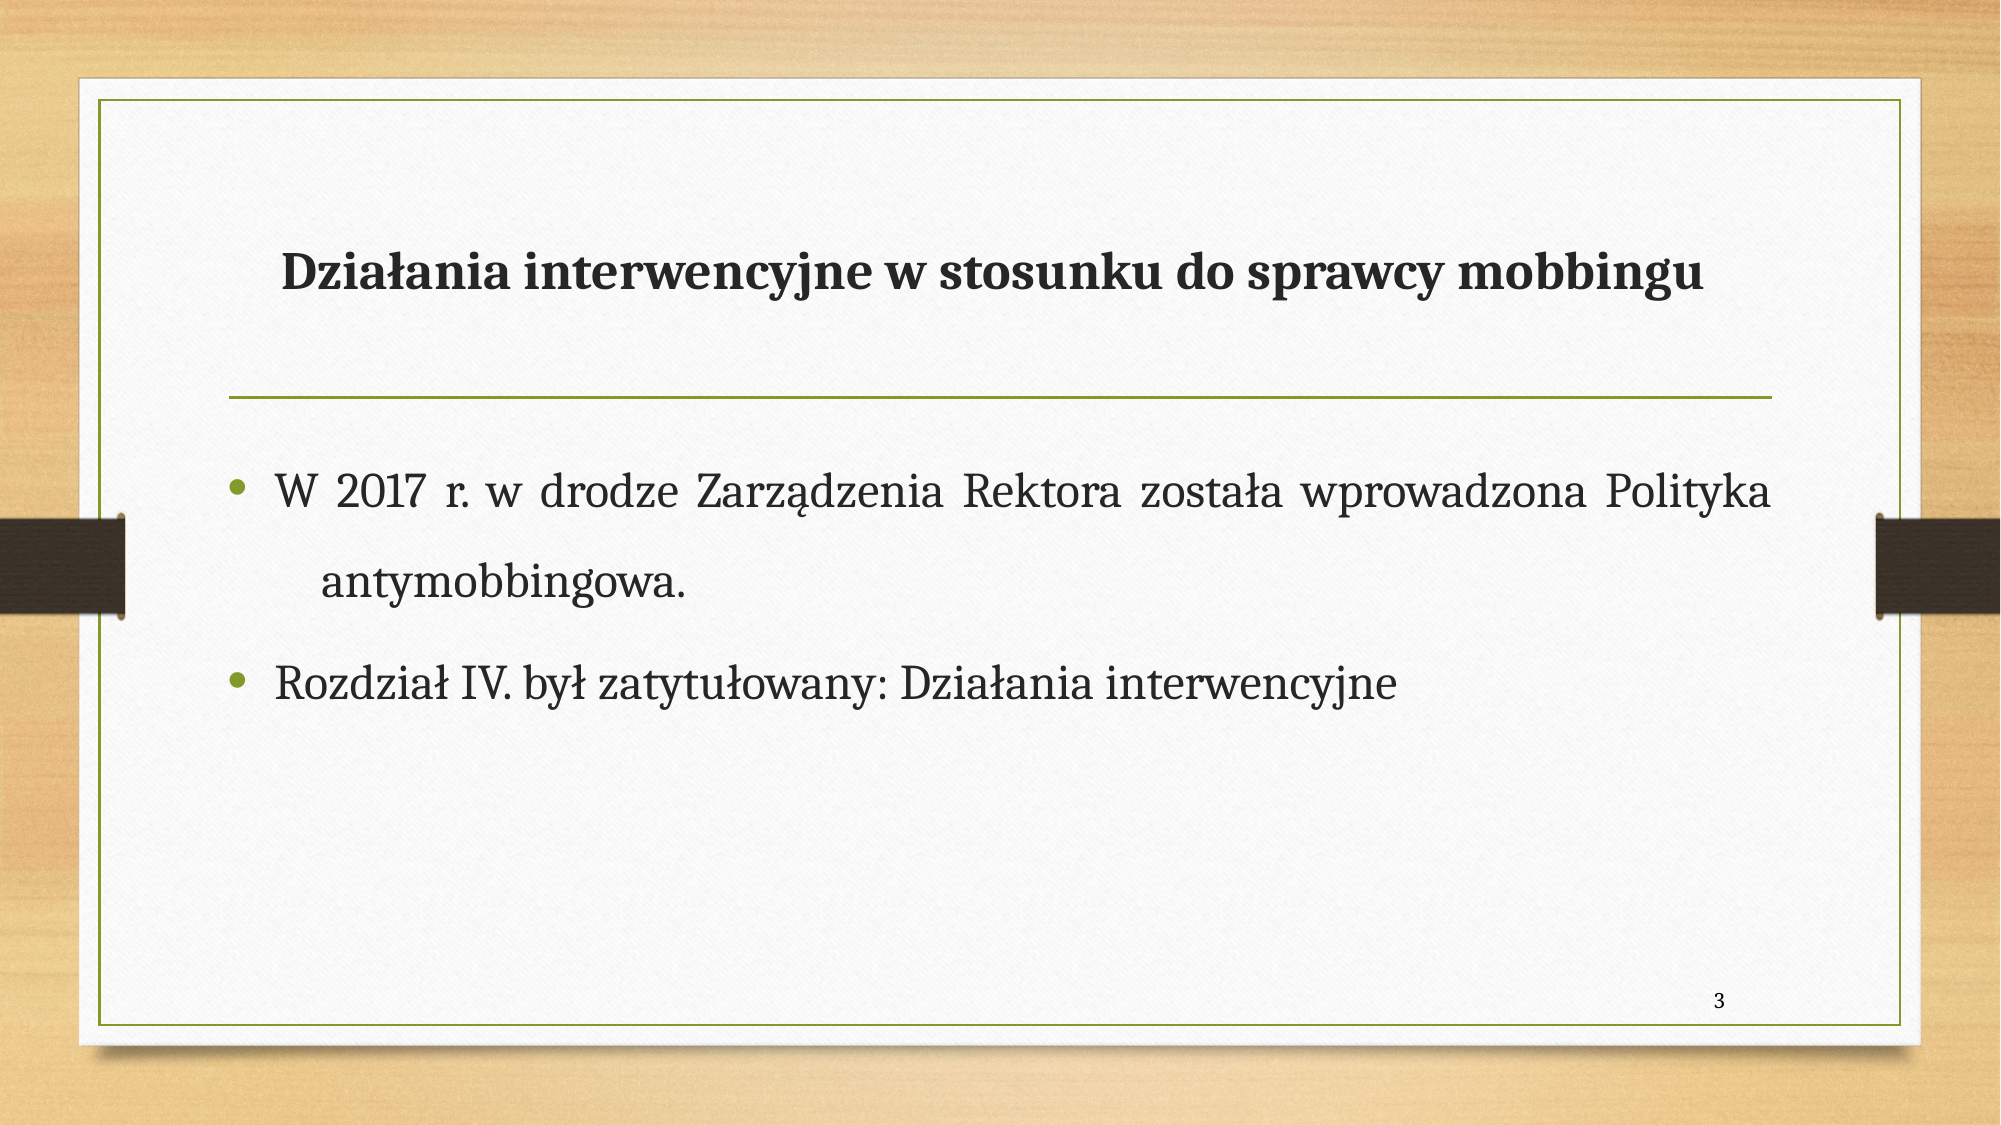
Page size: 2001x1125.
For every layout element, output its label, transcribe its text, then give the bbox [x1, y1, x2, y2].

list W 2017 r. w drodze Zarządzenia Rektora została wprowadzona Polityka antymobbingowa. Rozdział IV. był zatytułowany: Działania interwencyjne [212, 419, 1788, 964]
text_box [1698, 979, 1788, 1026]
title Działania interwencyjne w stosunku do sprawcy mobbingu [212, 161, 1788, 376]
